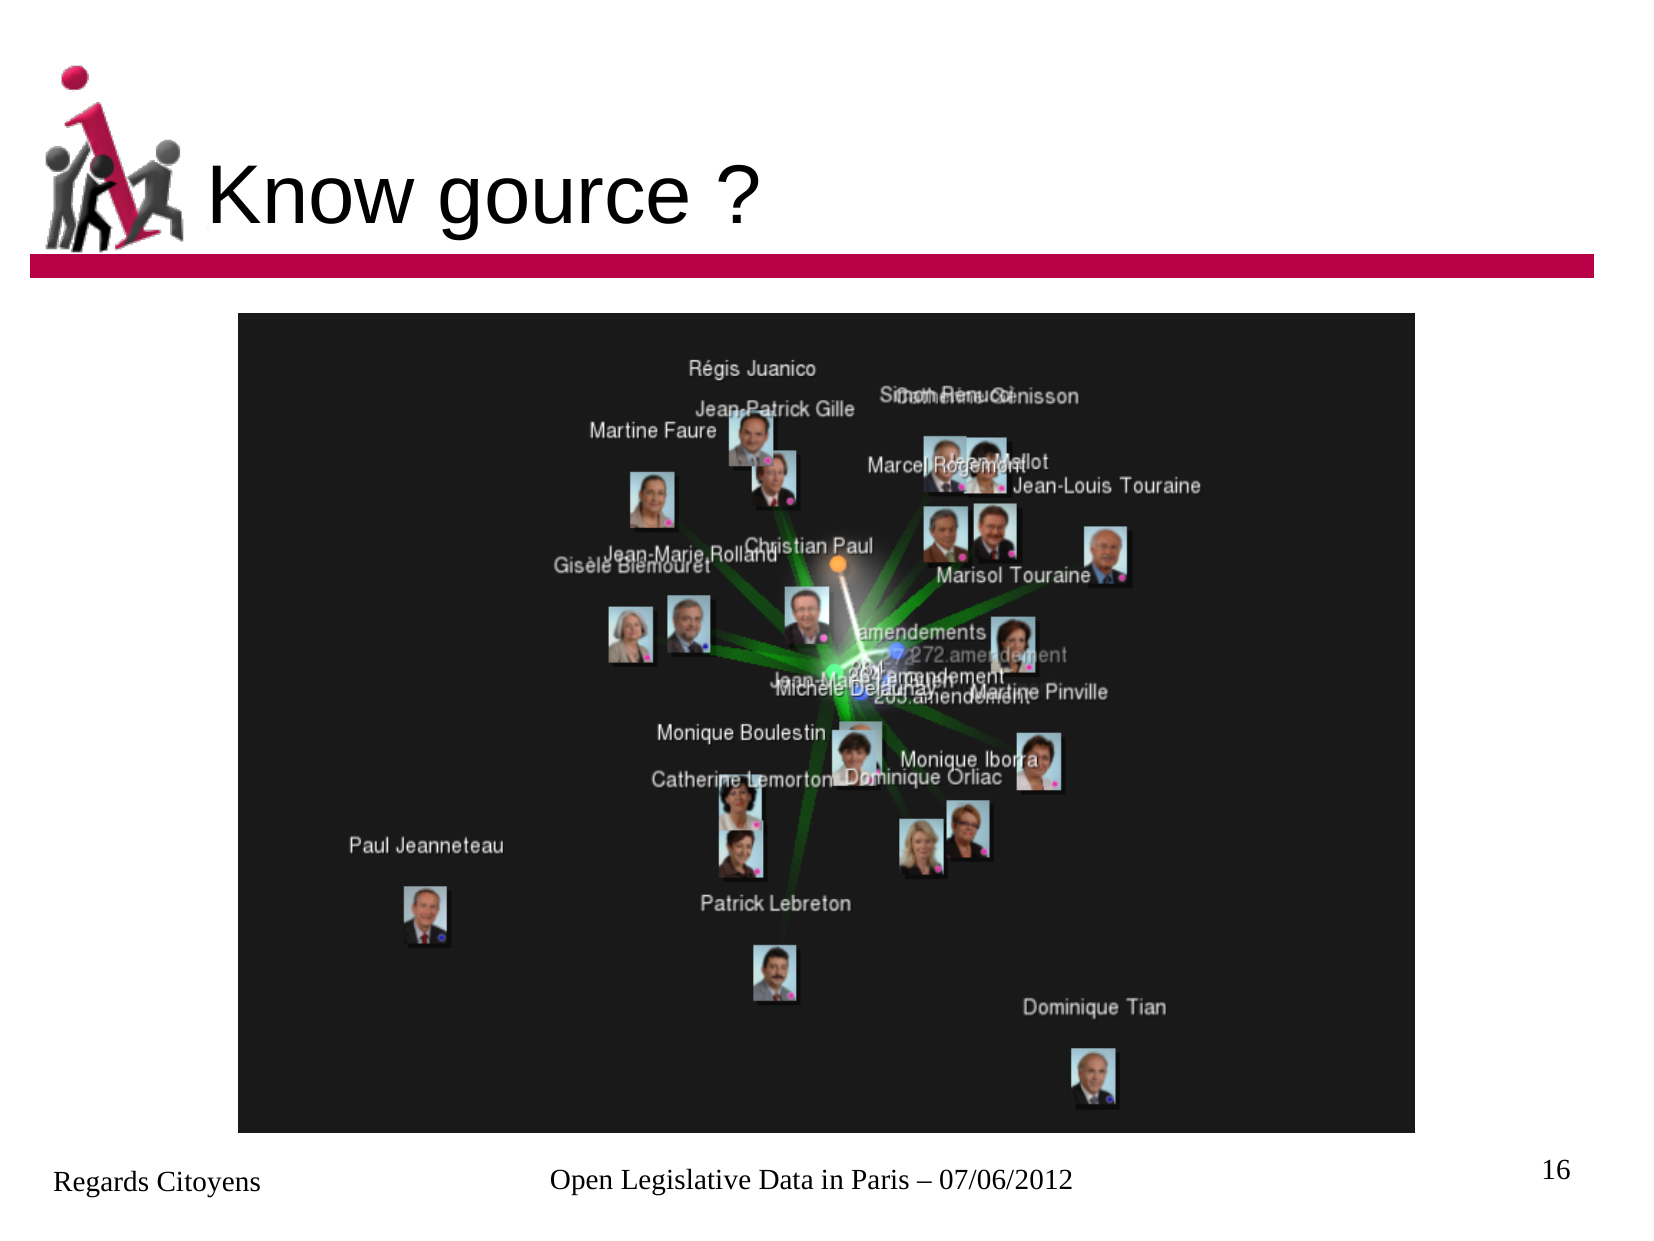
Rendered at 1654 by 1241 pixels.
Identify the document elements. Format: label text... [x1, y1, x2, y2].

title Know gource ? [206, 90, 1595, 298]
picture [29, 61, 210, 254]
picture [238, 313, 1415, 1133]
